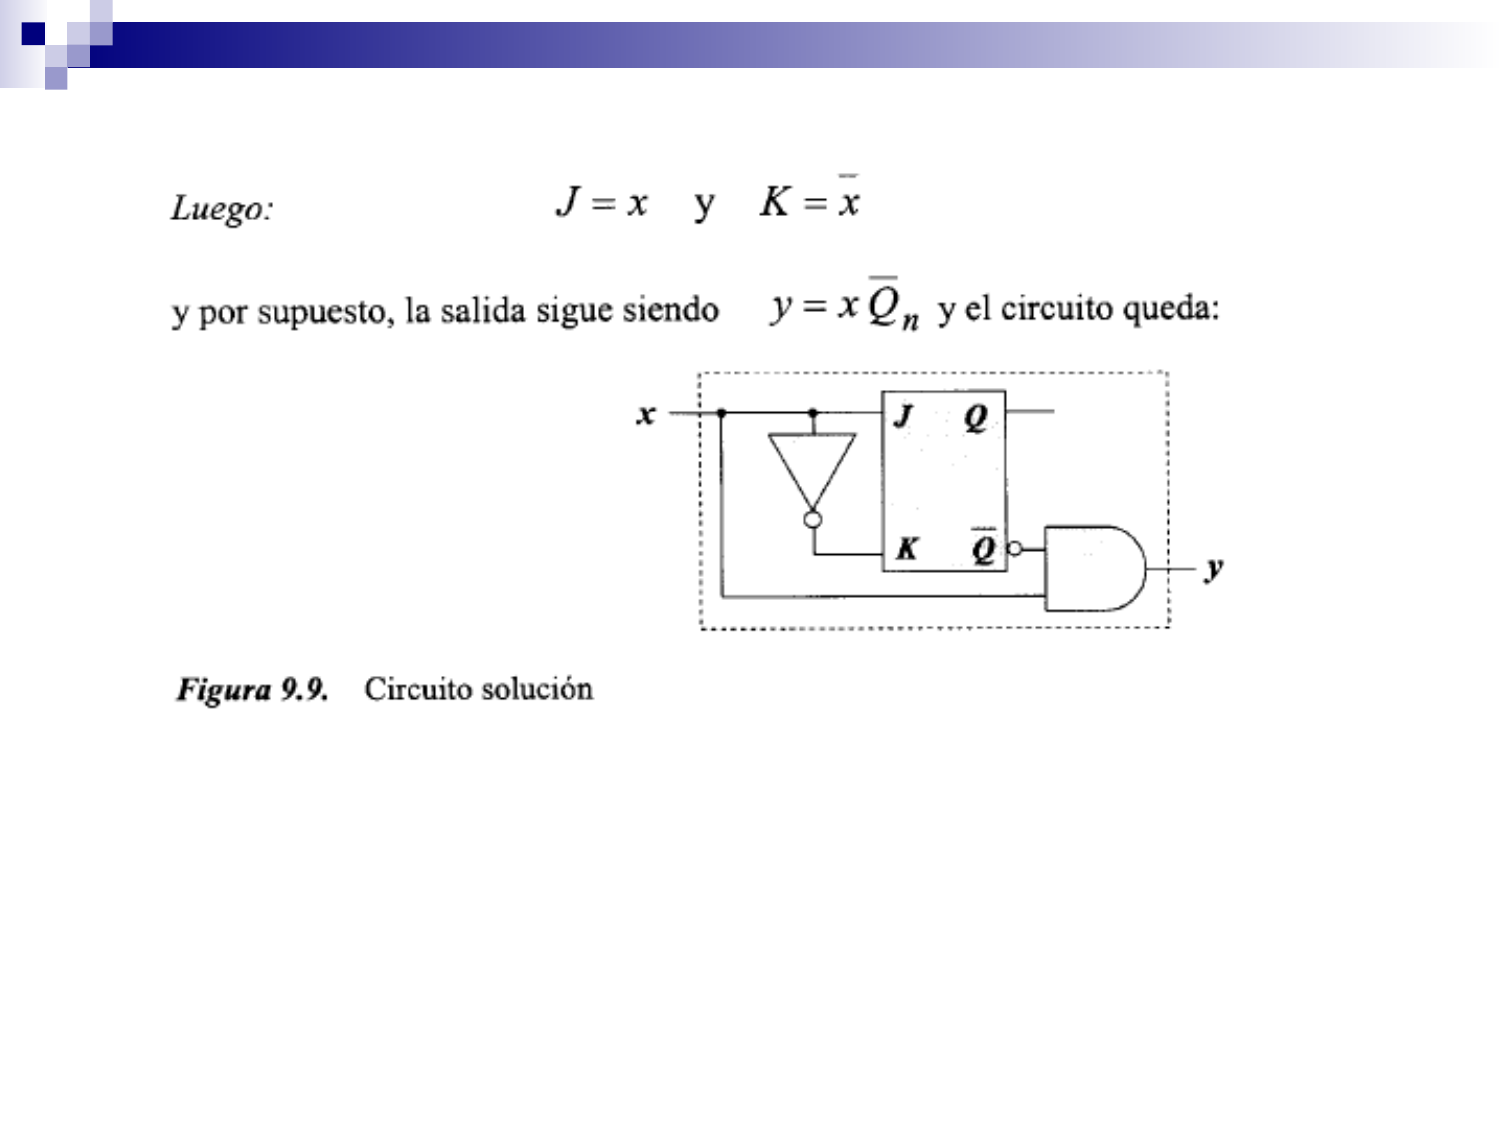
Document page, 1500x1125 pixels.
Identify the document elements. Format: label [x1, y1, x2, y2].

picture [135, 172, 1260, 719]
